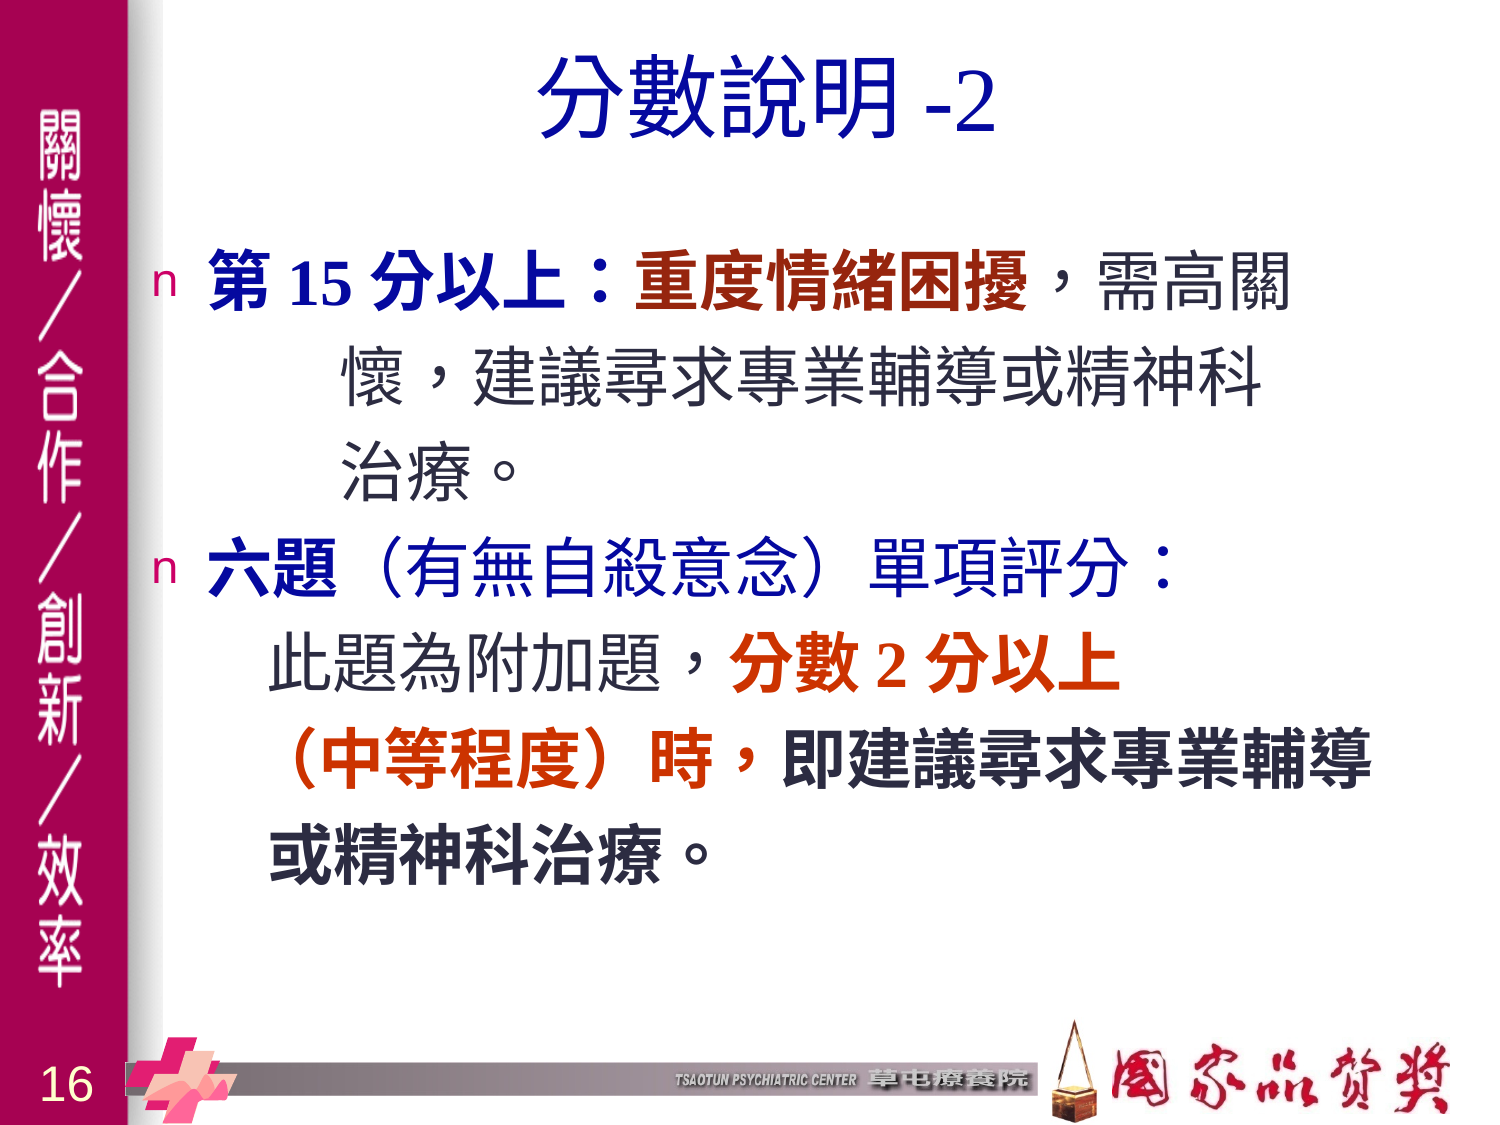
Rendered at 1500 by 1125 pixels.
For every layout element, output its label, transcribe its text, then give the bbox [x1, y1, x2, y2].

list 第15分以上：重度情緒困擾，需高關 懷，建議尋求專業輔導或精神科 治療。 六題（有無自殺意念）單項評分： 此題為附加題，分數2分以上 （中等程度）時，即建議尋求專業輔導 或精神科治療。 [135, 231, 1411, 907]
title 分數說明-2 [195, 21, 1340, 157]
text_box [23, 1043, 337, 1119]
